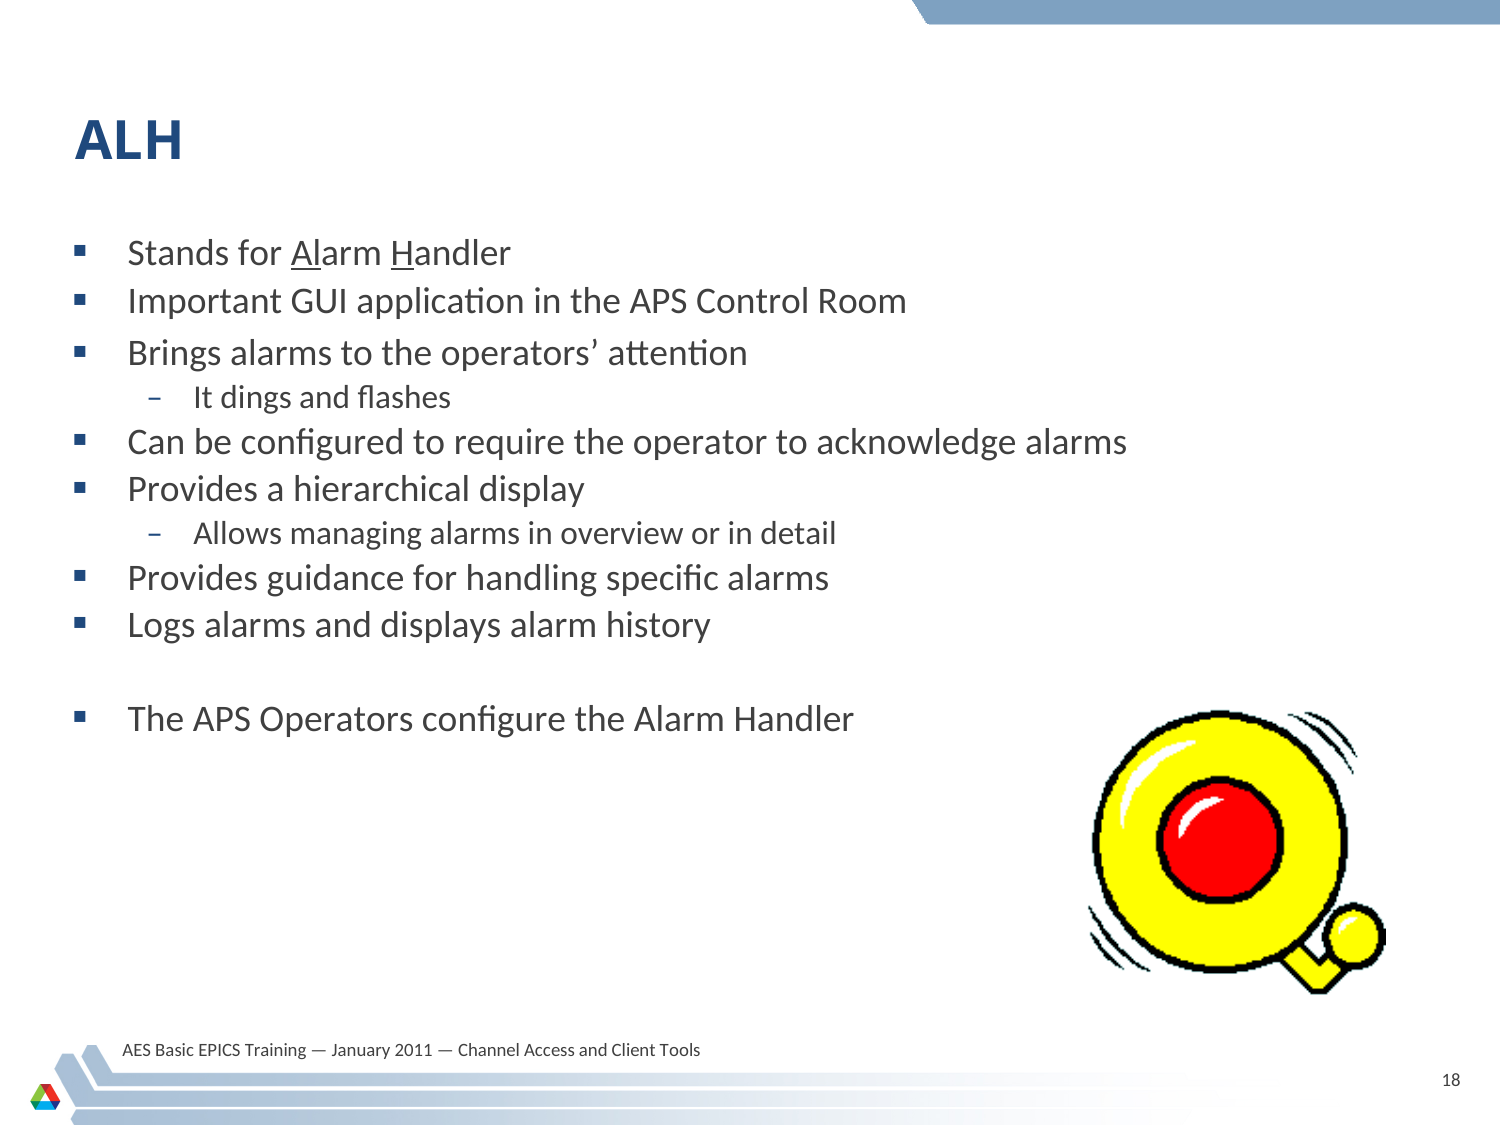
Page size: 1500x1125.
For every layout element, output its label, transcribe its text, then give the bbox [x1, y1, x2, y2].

picture [0, 1037, 1500, 1125]
list Stands for Alarm Handler Important GUI application in the APS Control Room Brings alarms to the operators’ attention It dings and flashes Can be configured to require the operator to acknowledge alarms Provides a hierarchical display Allows managing alarms in overview or in detail Provides guidance for handling specific alarms Logs alarms and displays alarm history The APS Operators configure the Alarm Handler [56, 229, 1359, 855]
picture [0, 0, 1500, 26]
title ALH [75, 45, 1426, 233]
picture [1085, 705, 1386, 1007]
